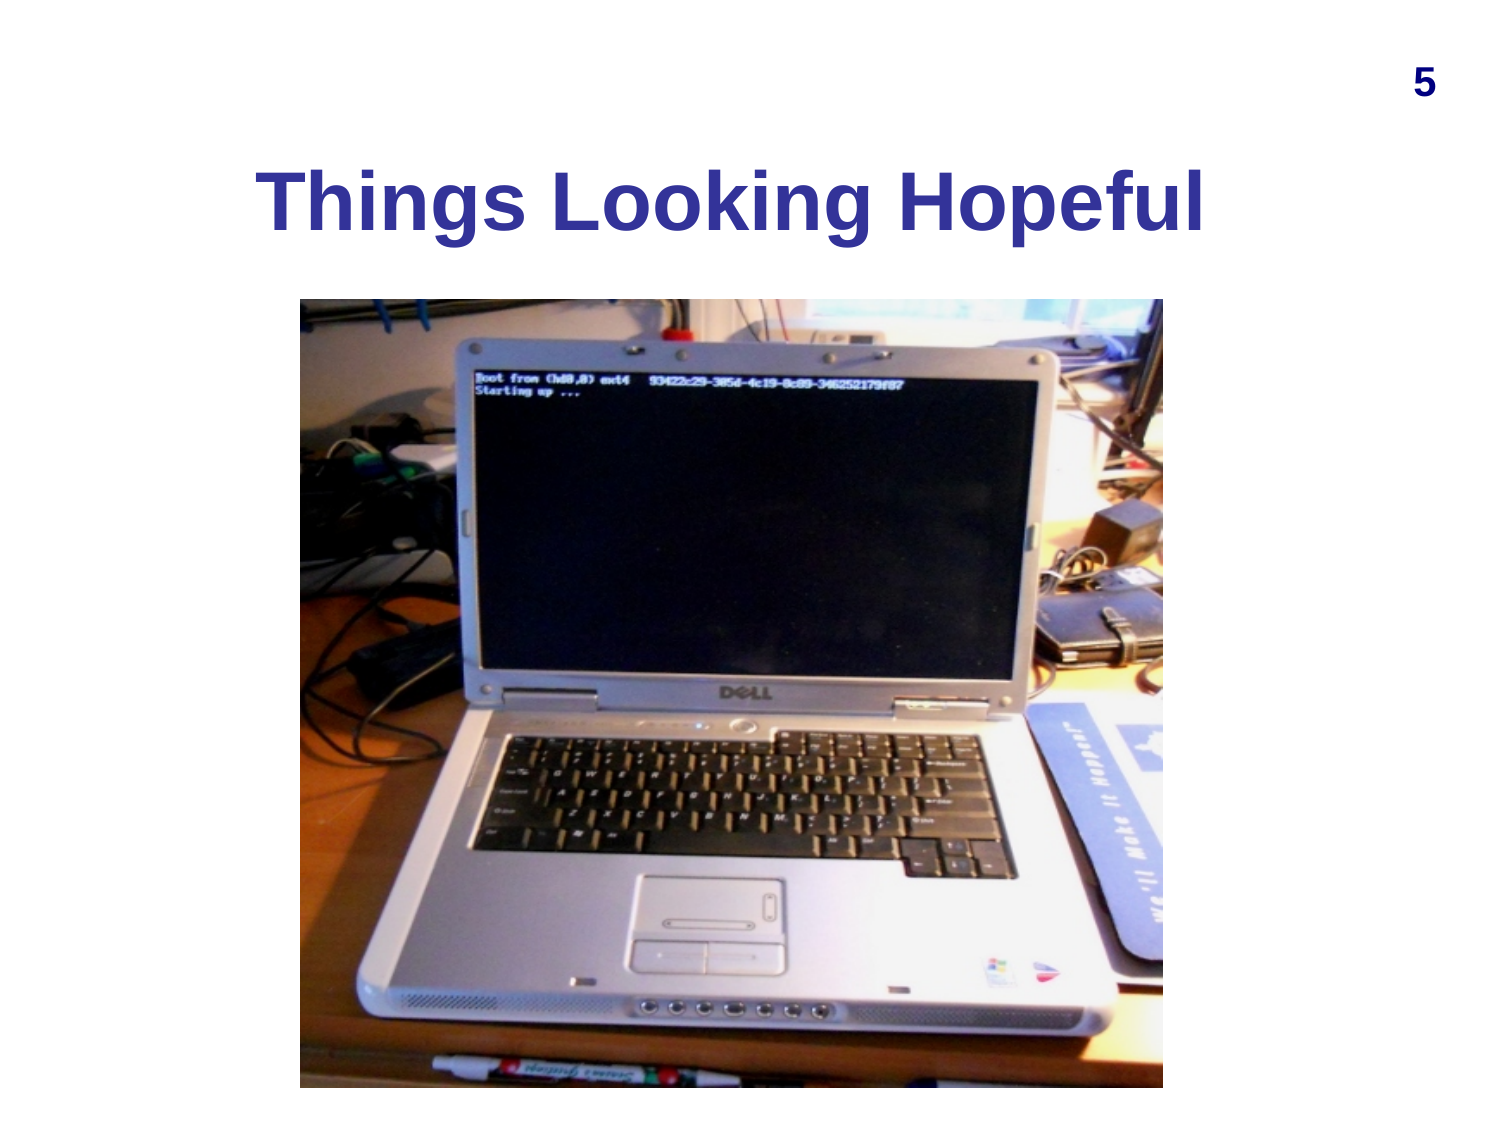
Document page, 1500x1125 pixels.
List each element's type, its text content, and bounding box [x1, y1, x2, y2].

title Things Looking Hopeful [112, 144, 1351, 258]
text_box 5 [1387, 47, 1463, 113]
picture [300, 299, 1163, 1088]
